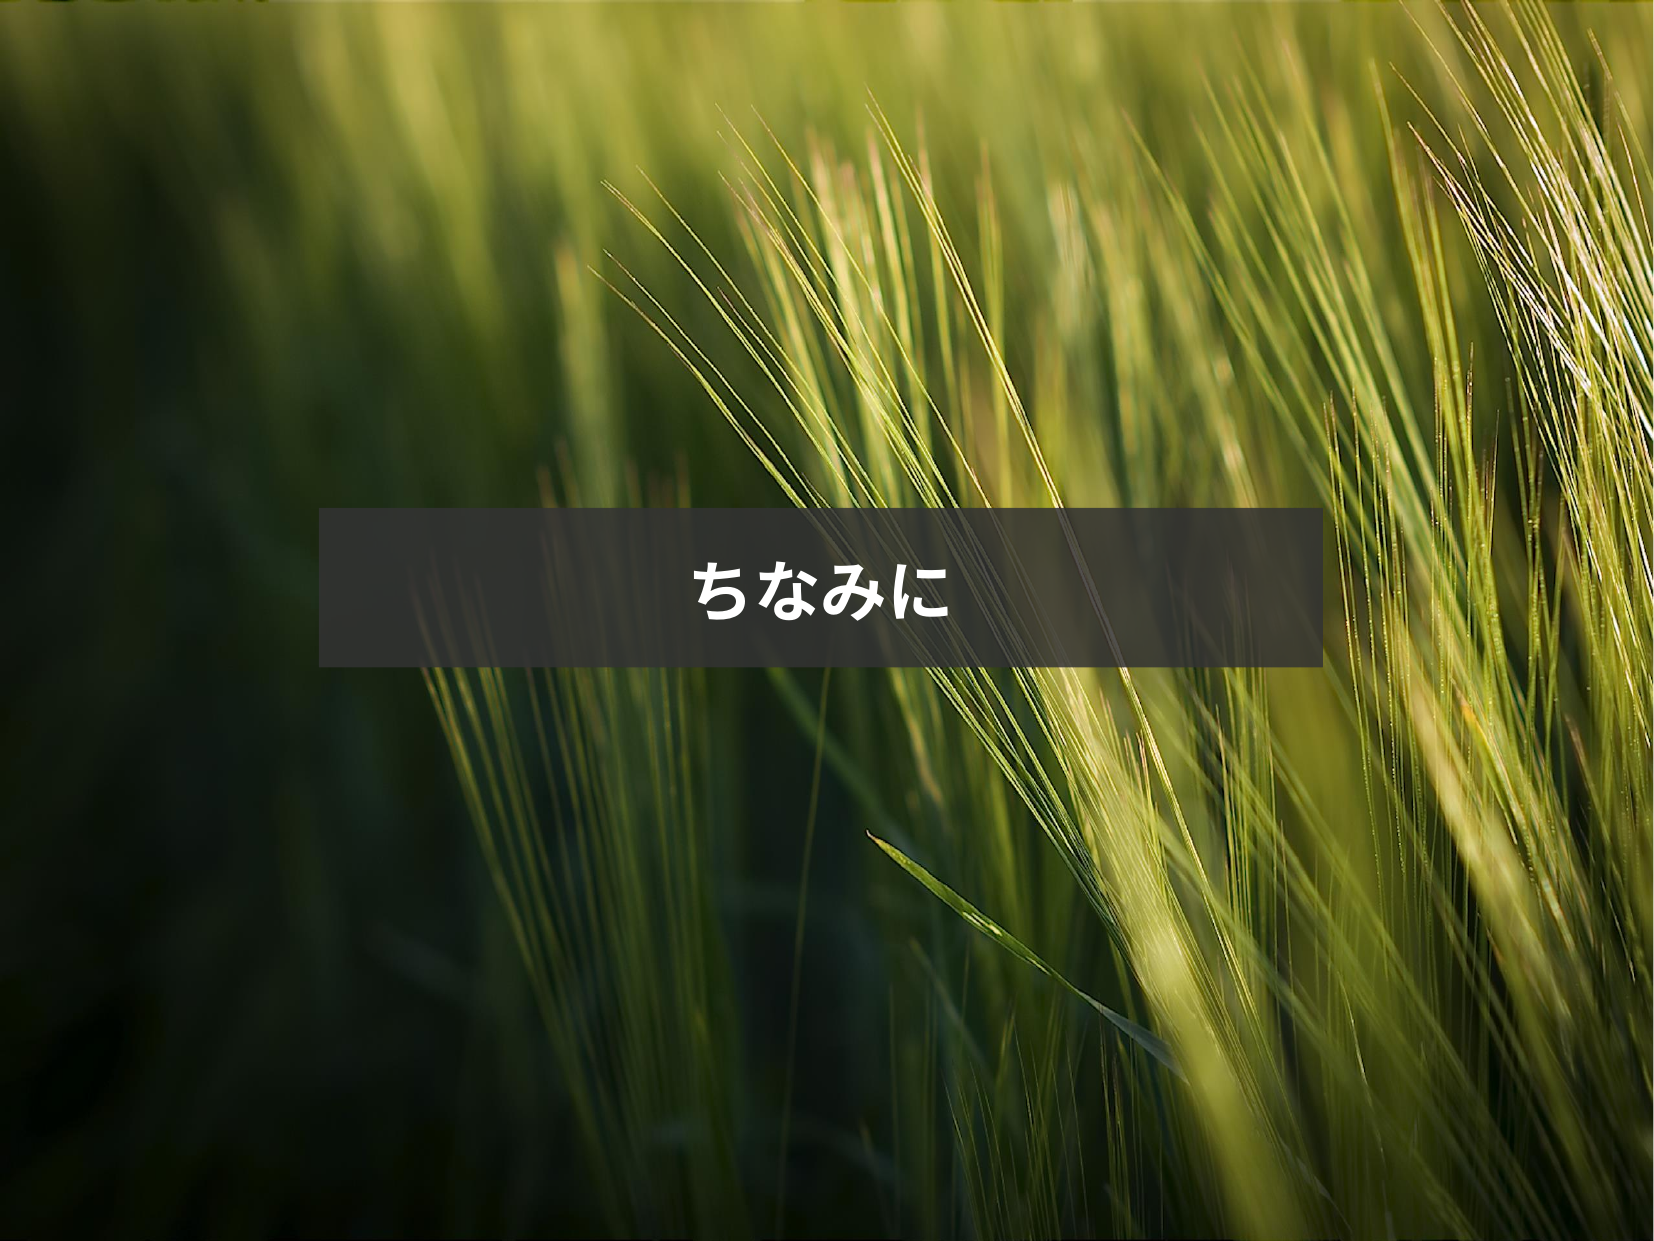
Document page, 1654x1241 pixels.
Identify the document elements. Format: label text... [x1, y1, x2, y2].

text_box ちなみに [318, 507, 1323, 668]
picture [0, 0, 1654, 1241]
